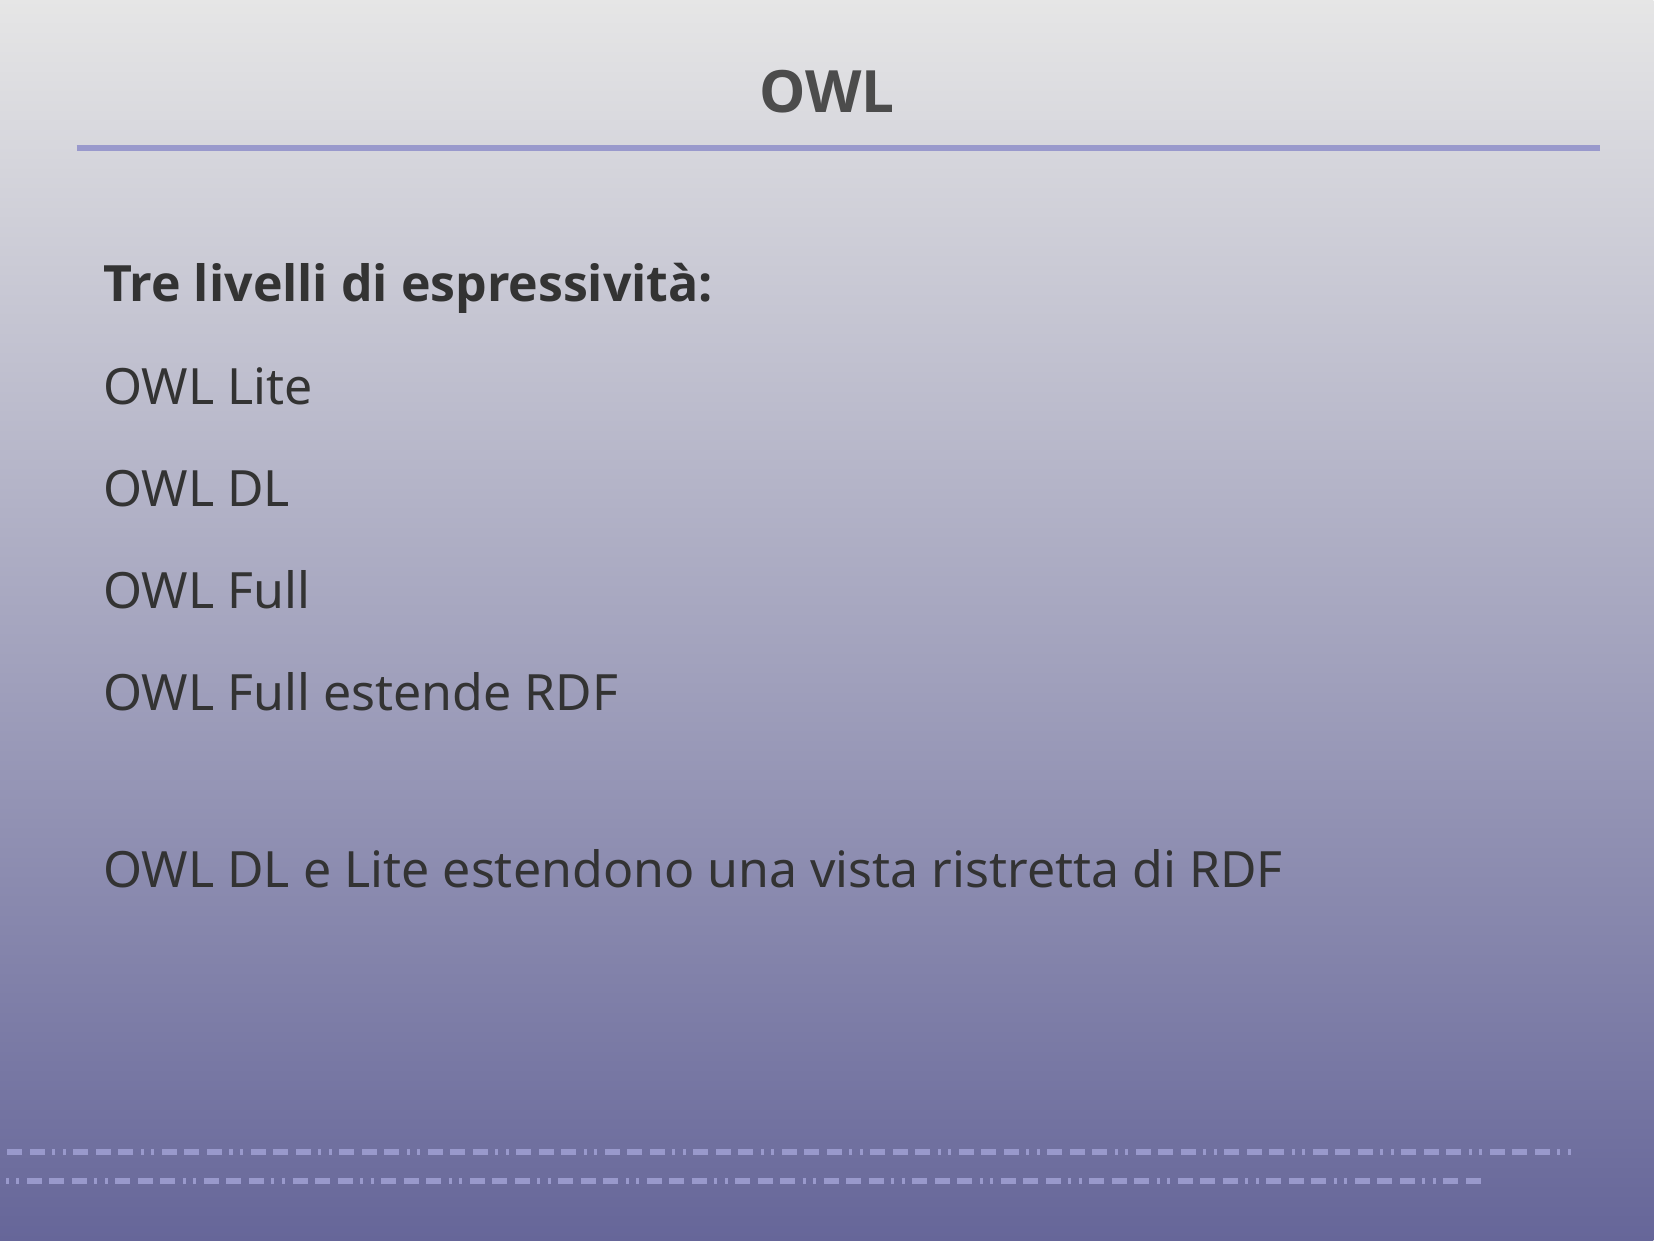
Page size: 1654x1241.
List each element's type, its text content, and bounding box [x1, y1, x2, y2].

text_box OWL DL e Lite estendono una vista ristretta di RDF [88, 826, 1418, 900]
text_box Tre livelli di espressività: OWL Lite OWL DL OWL Full [88, 206, 857, 542]
text_box OWL Full estende RDF [88, 649, 975, 723]
text_box OWL [236, 48, 1418, 132]
